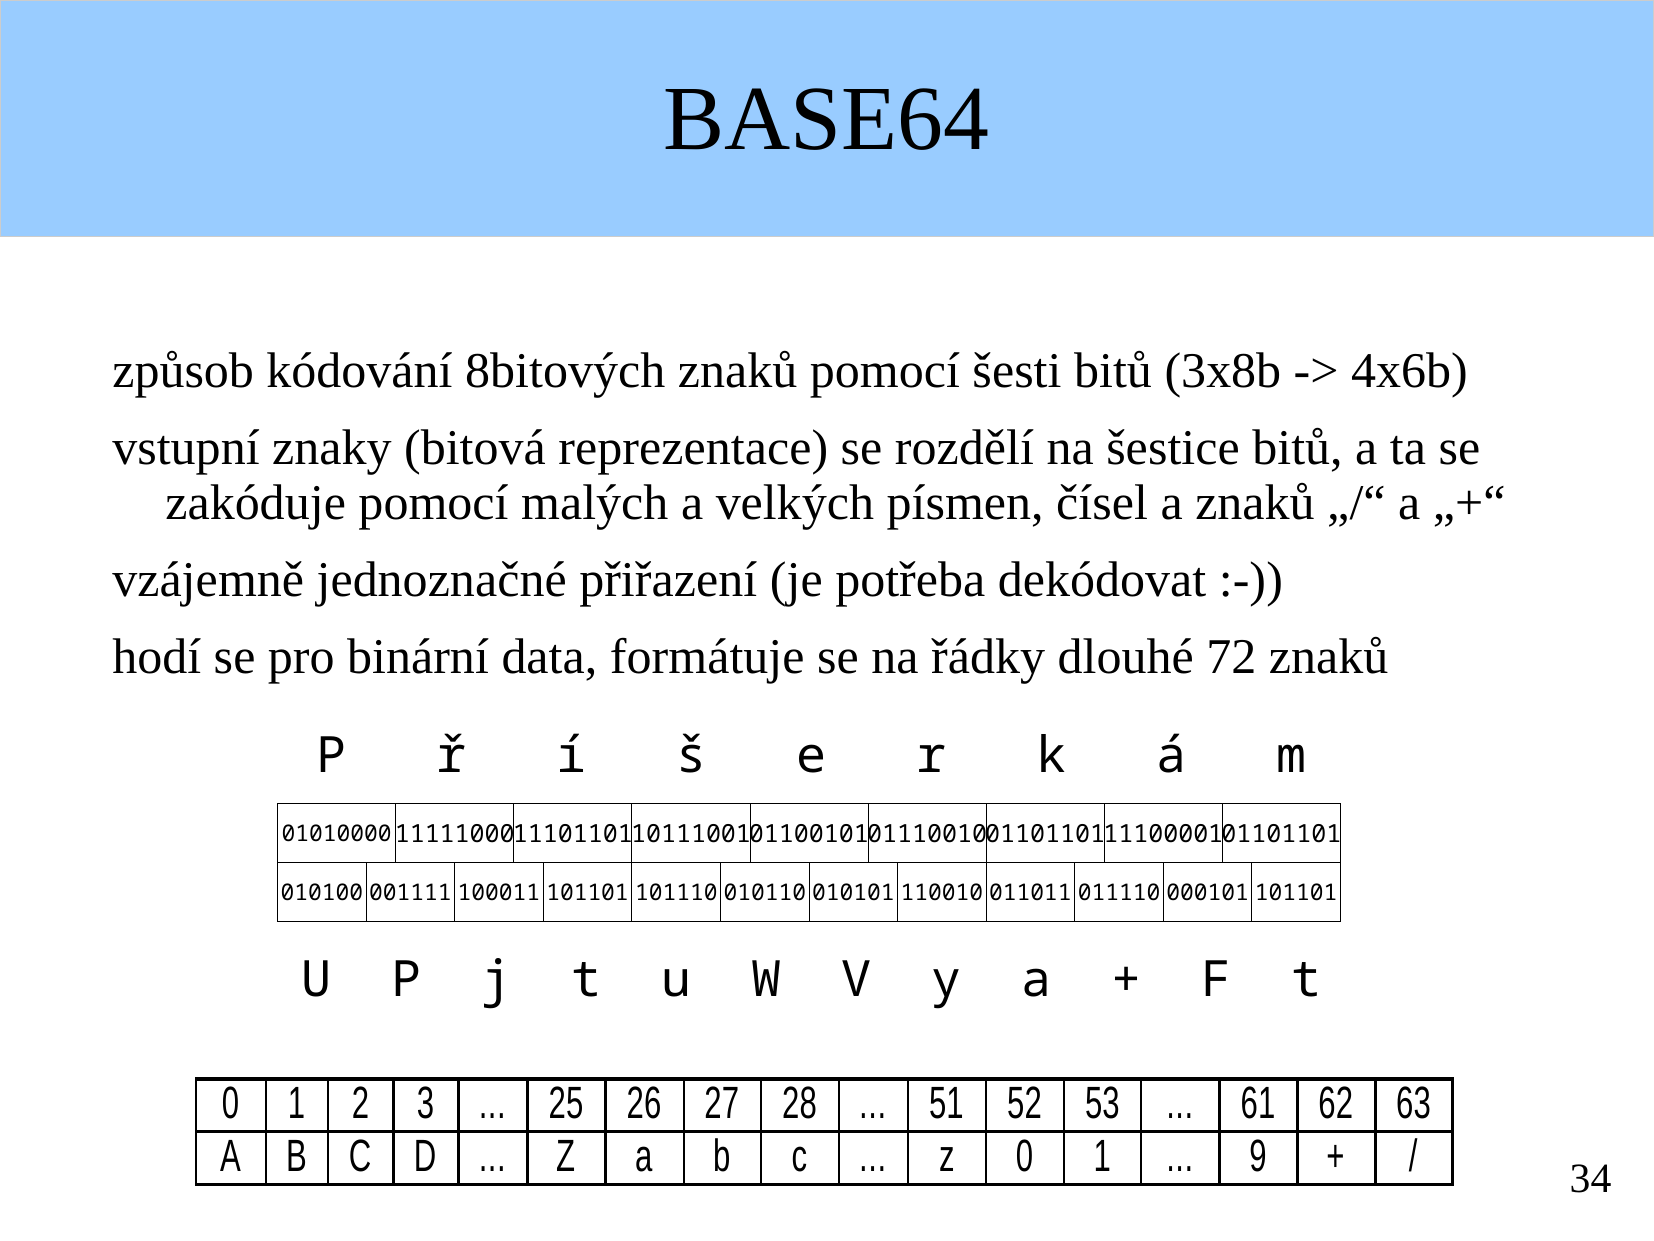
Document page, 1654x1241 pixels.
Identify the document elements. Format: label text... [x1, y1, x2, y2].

text_box 11111000 [395, 803, 513, 862]
text_box 01010000 [277, 803, 395, 862]
text_box 10111001 [631, 803, 750, 862]
text_box 010100 [277, 862, 366, 921]
text_box U P j t u W V y a + F t [146, 921, 1477, 1034]
text_box 101101 [543, 862, 631, 921]
text_box 01100101 [750, 803, 868, 862]
text_box 101101 [1251, 862, 1341, 921]
text_box 100011 [454, 862, 543, 921]
text_box 11101101 [513, 803, 631, 862]
text_box 101110 [631, 862, 720, 921]
text_box 011011 [986, 862, 1074, 921]
text_box 010101 [809, 862, 897, 921]
title BASE64 [0, 0, 1654, 237]
text_box 11100001 [1104, 803, 1222, 862]
text_box 01110010 [868, 803, 986, 862]
text_box 01101101 [1222, 803, 1341, 862]
text_box 01101101 [986, 803, 1104, 862]
list způsob kódování 8bitových znaků pomocí šesti bitů (3x8b -> 4x6b) vstupní znaky (bitová reprezentace) se rozdělí na šestice bitů, a ta se zakóduje pomocí malých a velkých písmen, čísel a znaků „/“ a „+“ vzájemně jednoznačné přiřazení (je potřeba dekódovat :-)) hodí se pro binární data, formátuje se na řádky dlouhé 72 znaků [94, 342, 1571, 685]
text_box P ř í š e r k á m [146, 696, 1477, 810]
text_box 001111 [366, 862, 454, 921]
chart [194, 1076, 1554, 1186]
text_box 011110 [1074, 862, 1163, 921]
text_box 110010 [897, 862, 986, 921]
text_box 010110 [720, 862, 809, 921]
text_box 000101 [1163, 862, 1251, 921]
